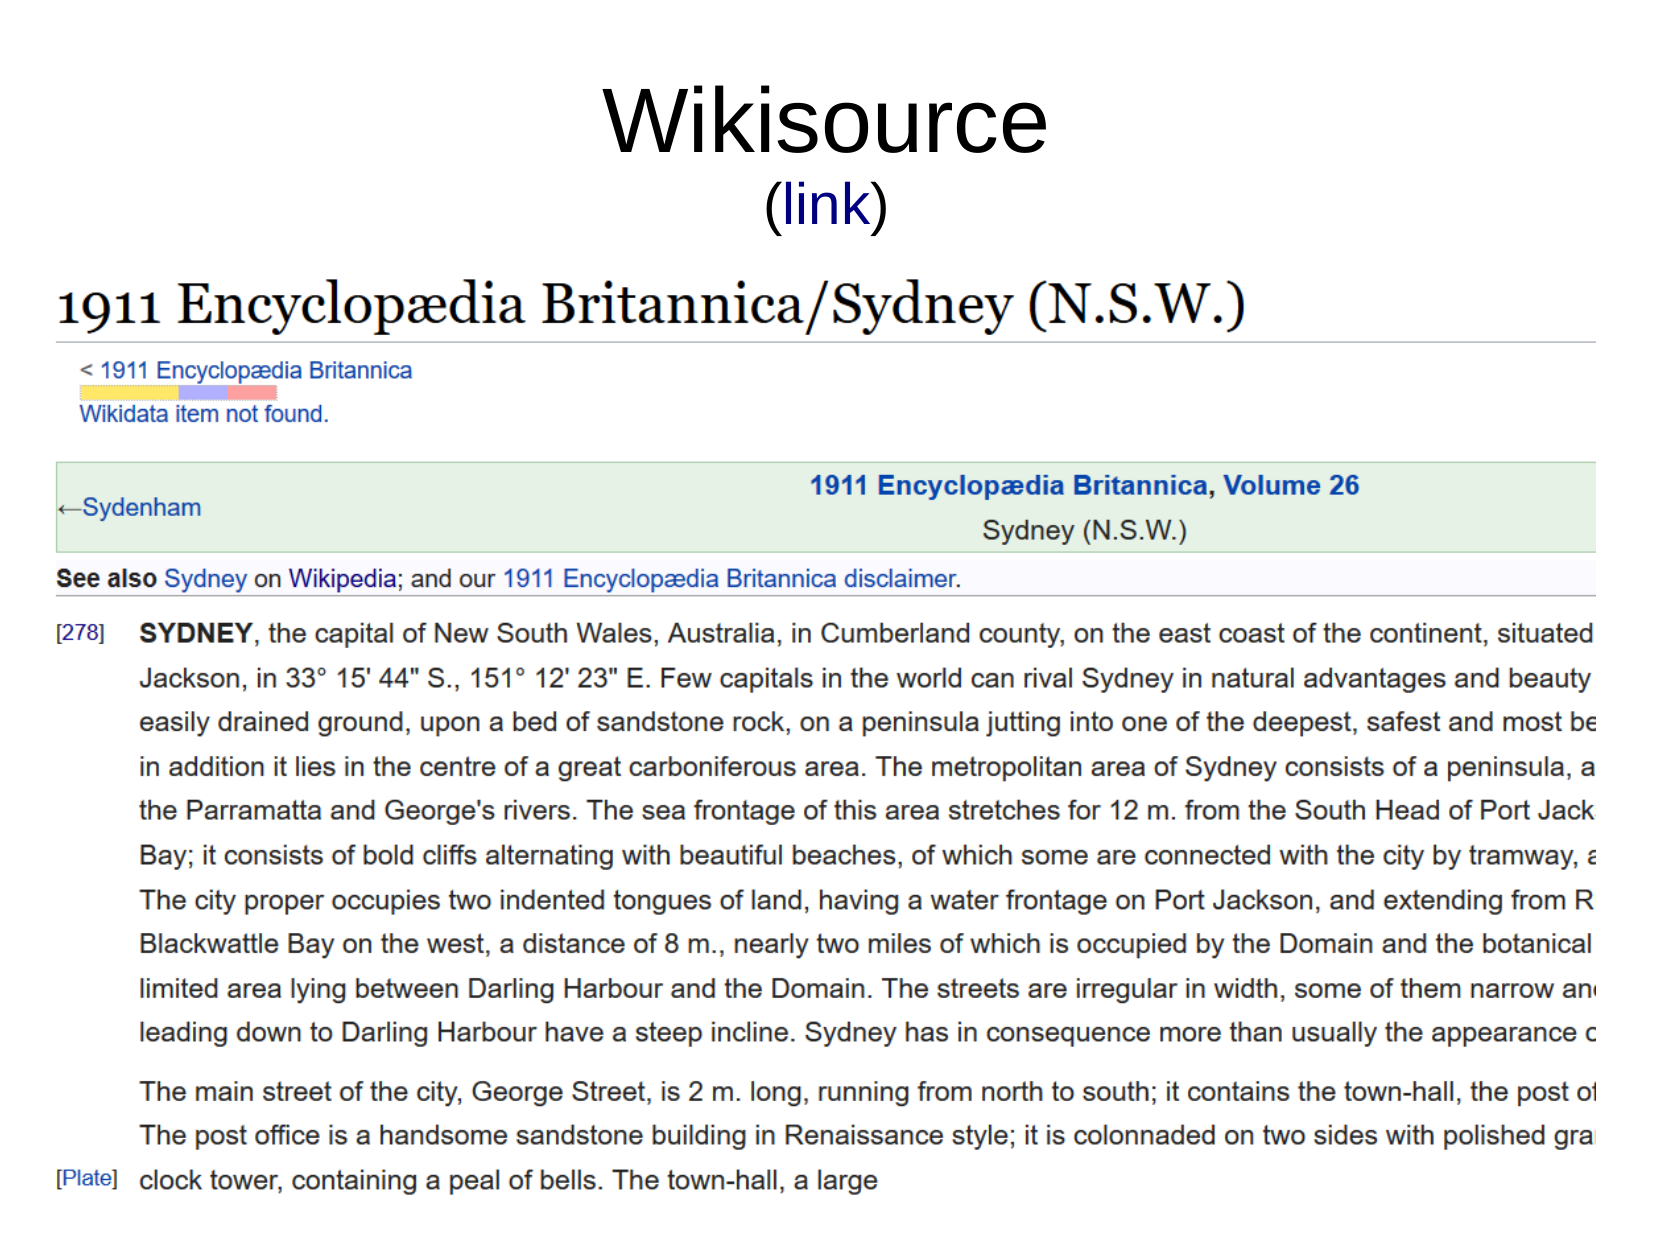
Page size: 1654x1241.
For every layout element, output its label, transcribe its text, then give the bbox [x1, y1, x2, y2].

title Wikisource (link) [82, 49, 1571, 257]
picture [35, 265, 1596, 1212]
